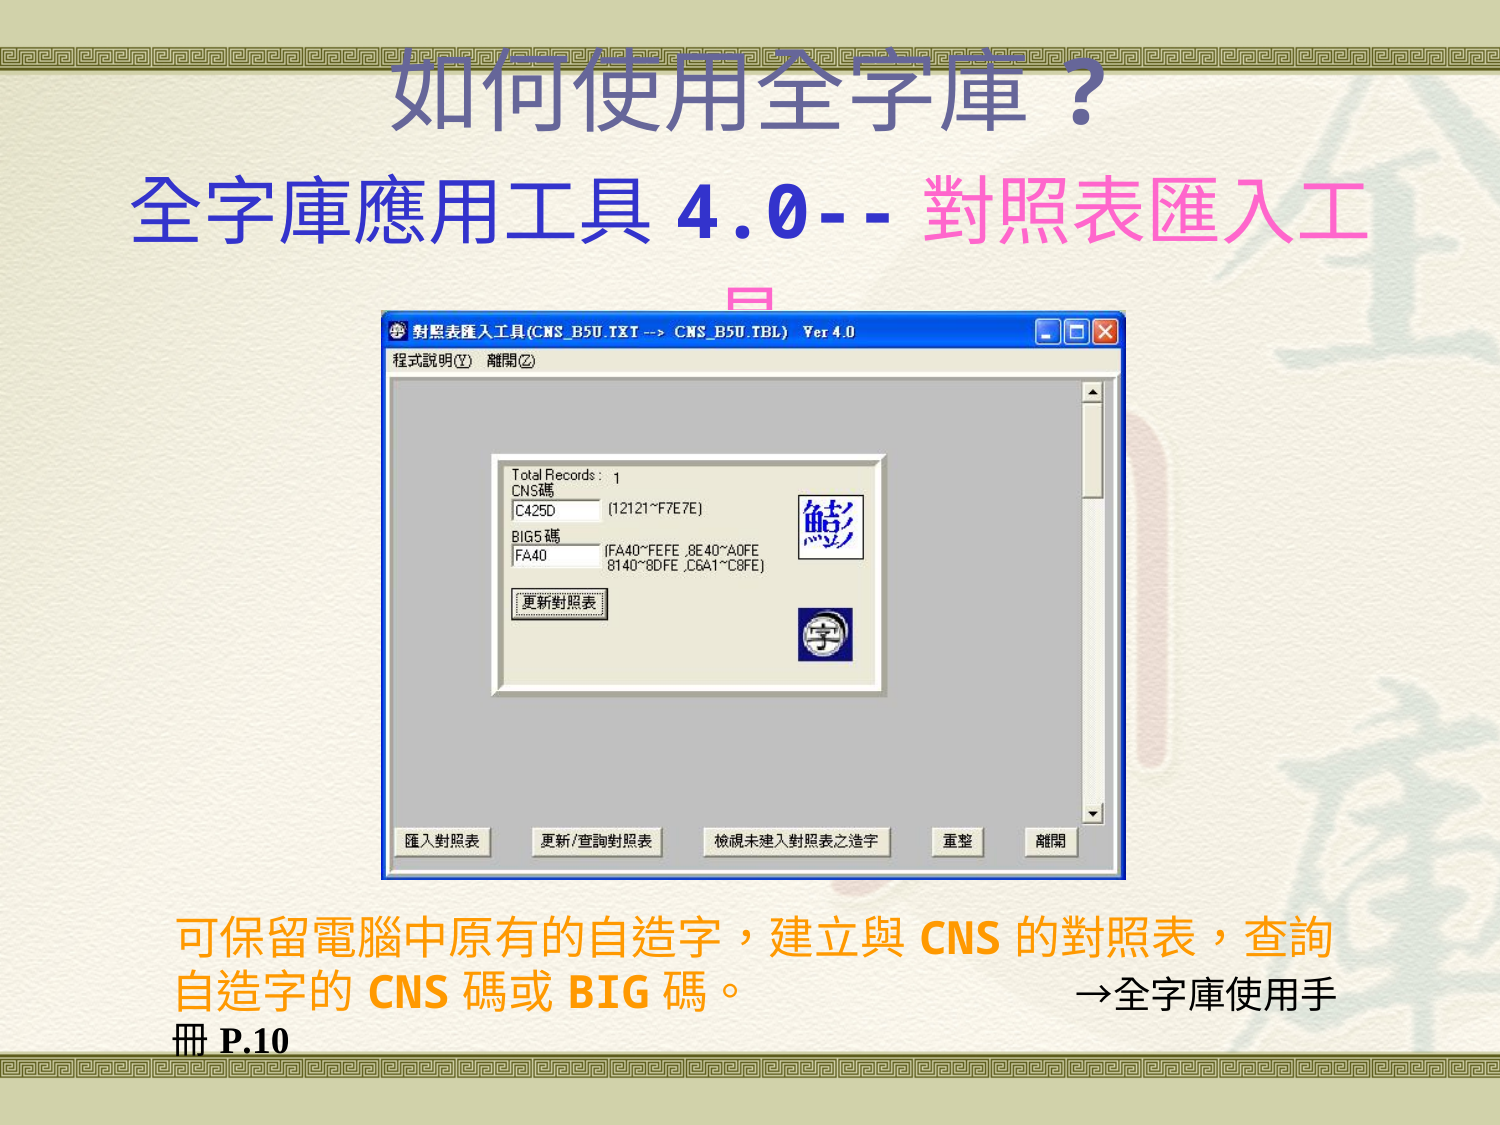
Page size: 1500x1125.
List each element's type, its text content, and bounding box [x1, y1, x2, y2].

list 可保留電腦中原有的自造字，建立與CNS的對照表，查詢自造字的CNS碼或BIG碼。 →全字庫使用手冊P.10 [100, 904, 1388, 1047]
title 如何使用全字庫? 全字庫應用工具4.0--對照表匯入工具 [112, 41, 1388, 347]
picture [0, 0, 1500, 1125]
